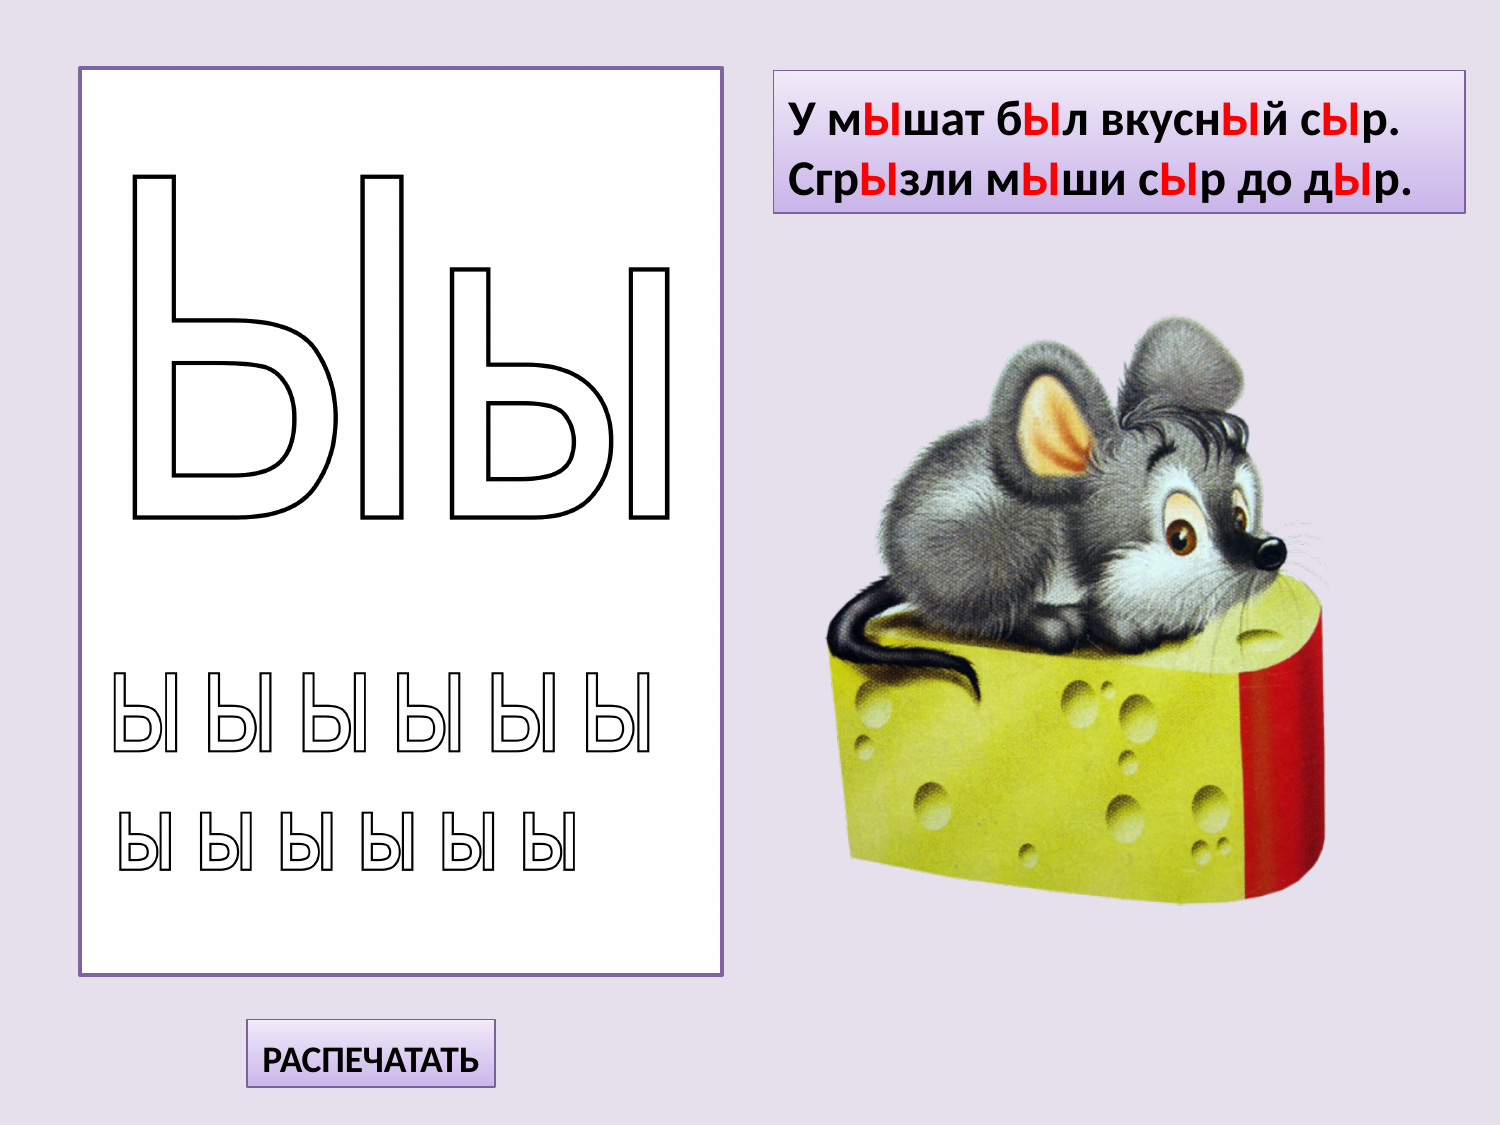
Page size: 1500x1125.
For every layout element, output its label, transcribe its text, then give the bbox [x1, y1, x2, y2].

text_box РАСПЕЧАТАТЬ [247, 1019, 495, 1088]
picture [808, 304, 1375, 961]
picture [82, 70, 721, 973]
text_box У мЫшат бЫл вкуснЫй сЫр. СгрЫзли мЫши сЫр до дЫр. [773, 70, 1465, 213]
